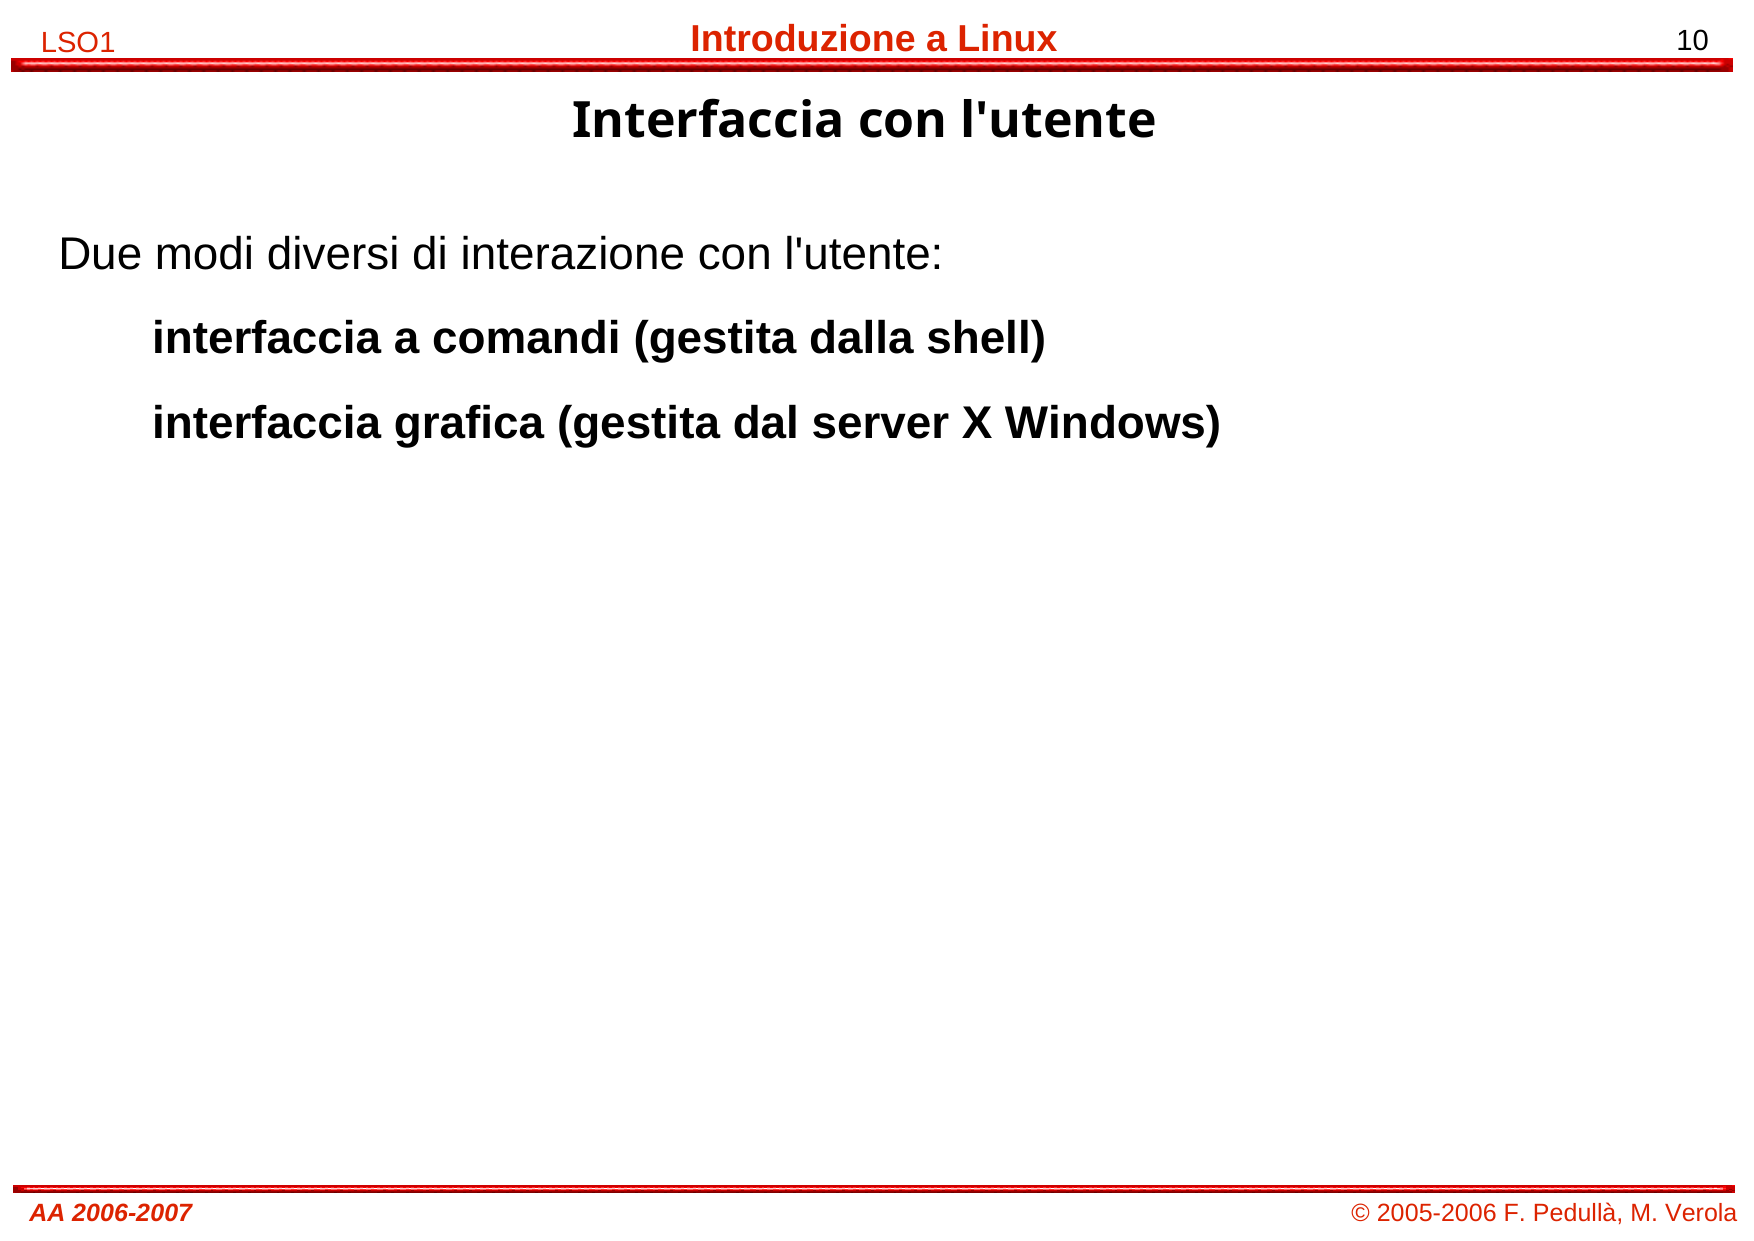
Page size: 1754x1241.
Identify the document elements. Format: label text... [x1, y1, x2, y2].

picture [13, 1185, 1735, 1193]
picture [11, 58, 1733, 72]
title Interfaccia con l'utente [28, 72, 1702, 168]
list Due modi diversi di interazione con l'utente: interfaccia a comandi (gestita dalla shell) interfaccia grafica (gestita dal server X Windows) [58, 224, 1696, 765]
